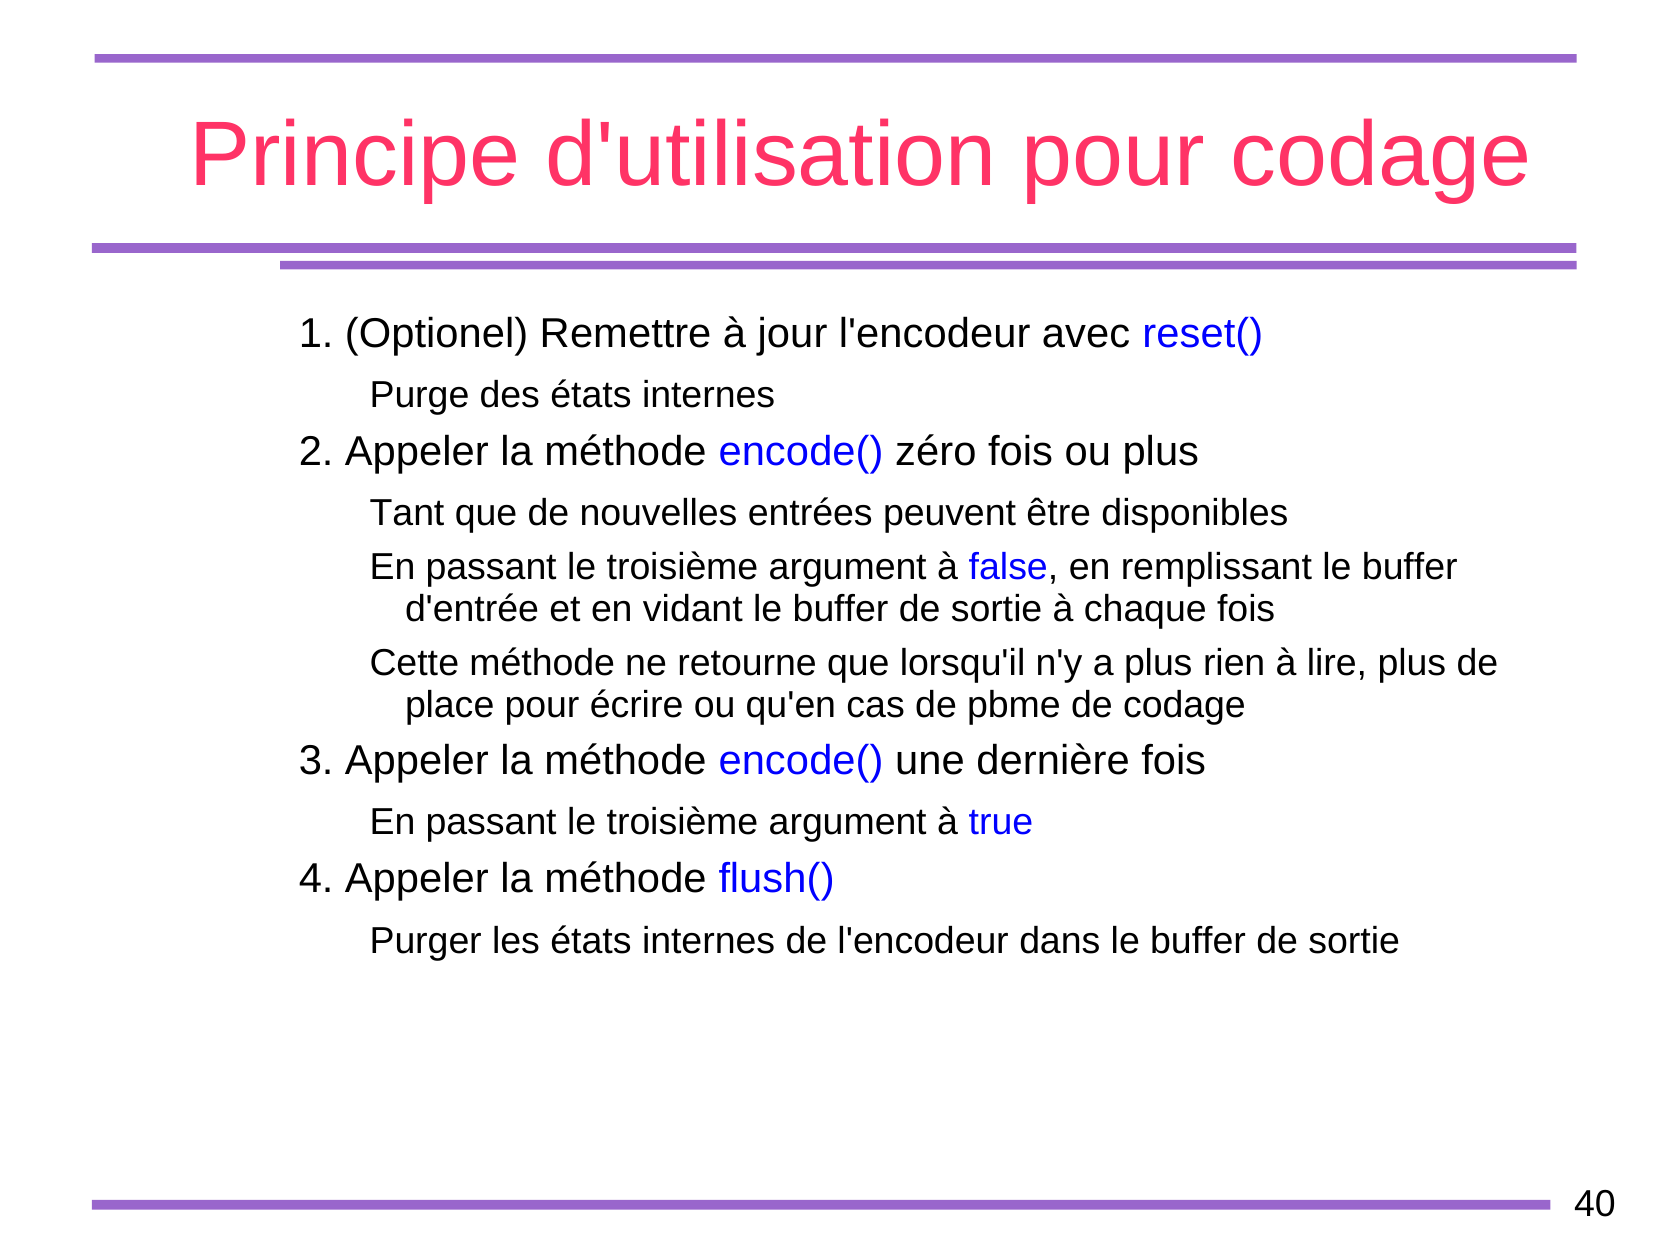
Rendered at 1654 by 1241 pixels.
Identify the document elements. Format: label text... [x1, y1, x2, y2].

list 1. (Optionel) Remettre à jour l'encodeur avec reset() Purge des états internes 2. Appeler la méthode encode() zéro fois ou plus Tant que de nouvelles entrées peuvent être disponibles En passant le troisième argument à false, en remplissant le buffer d'entrée et en vidant le buffer de sortie à chaque fois Cette méthode ne retourne que lorsqu'il n'y a plus rien à lire, plus de place pour écrire ou qu'en cas de pbme de codage 3. Appeler la méthode encode() une dernière fois En passant le troisième argument à true 4. Appeler la méthode flush() Purger les états internes de l'encodeur dans le buffer de sortie [121, 309, 1534, 1162]
title Principe d'utilisation pour codage [121, 49, 1534, 257]
